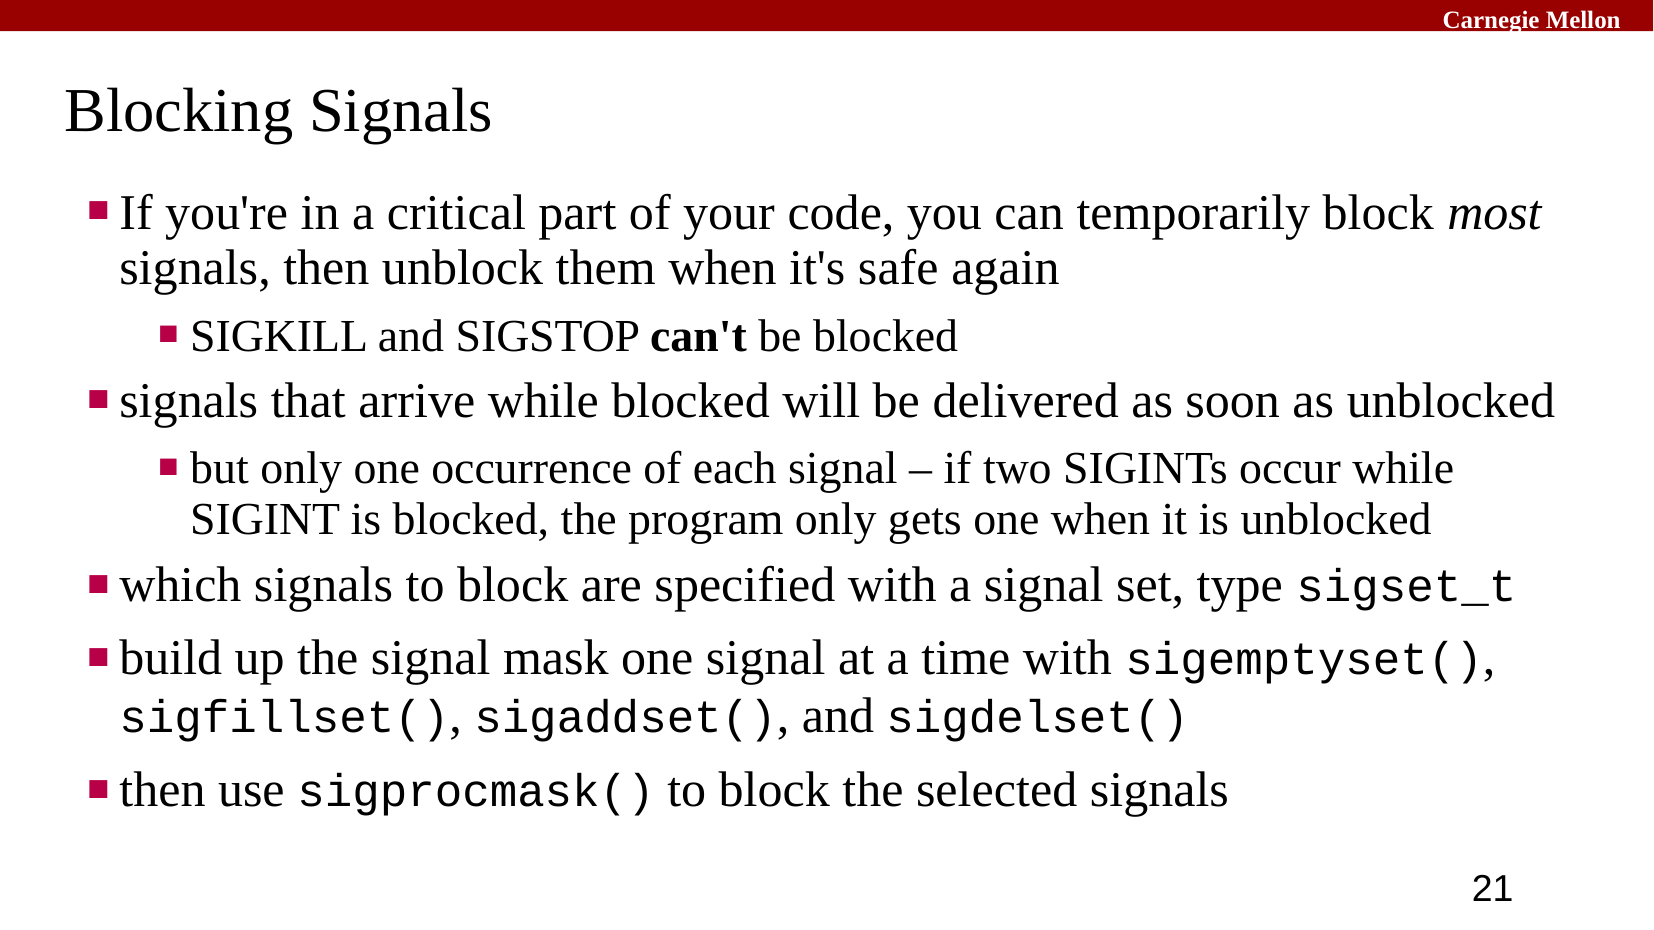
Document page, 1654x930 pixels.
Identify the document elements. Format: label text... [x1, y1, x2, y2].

list If you're in a critical part of your code, you can temporarily block most signals, then unblock them when it's safe again SIGKILL and SIGSTOP can't be blocked signals that arrive while blocked will be delivered as soon as unblocked but only one occurrence of each signal – if two SIGINTs occur while SIGINT is blocked, the program only gets one when it is unblocked which signals to block are specified with a signal set, type sigset_t build up the signal mask one signal at a time with sigemptyset(), sigfillset(), sigaddset(), and sigdelset() then use sigprocmask() to block the selected signals [71, 184, 1576, 859]
title Blocking Signals [64, 58, 1576, 163]
